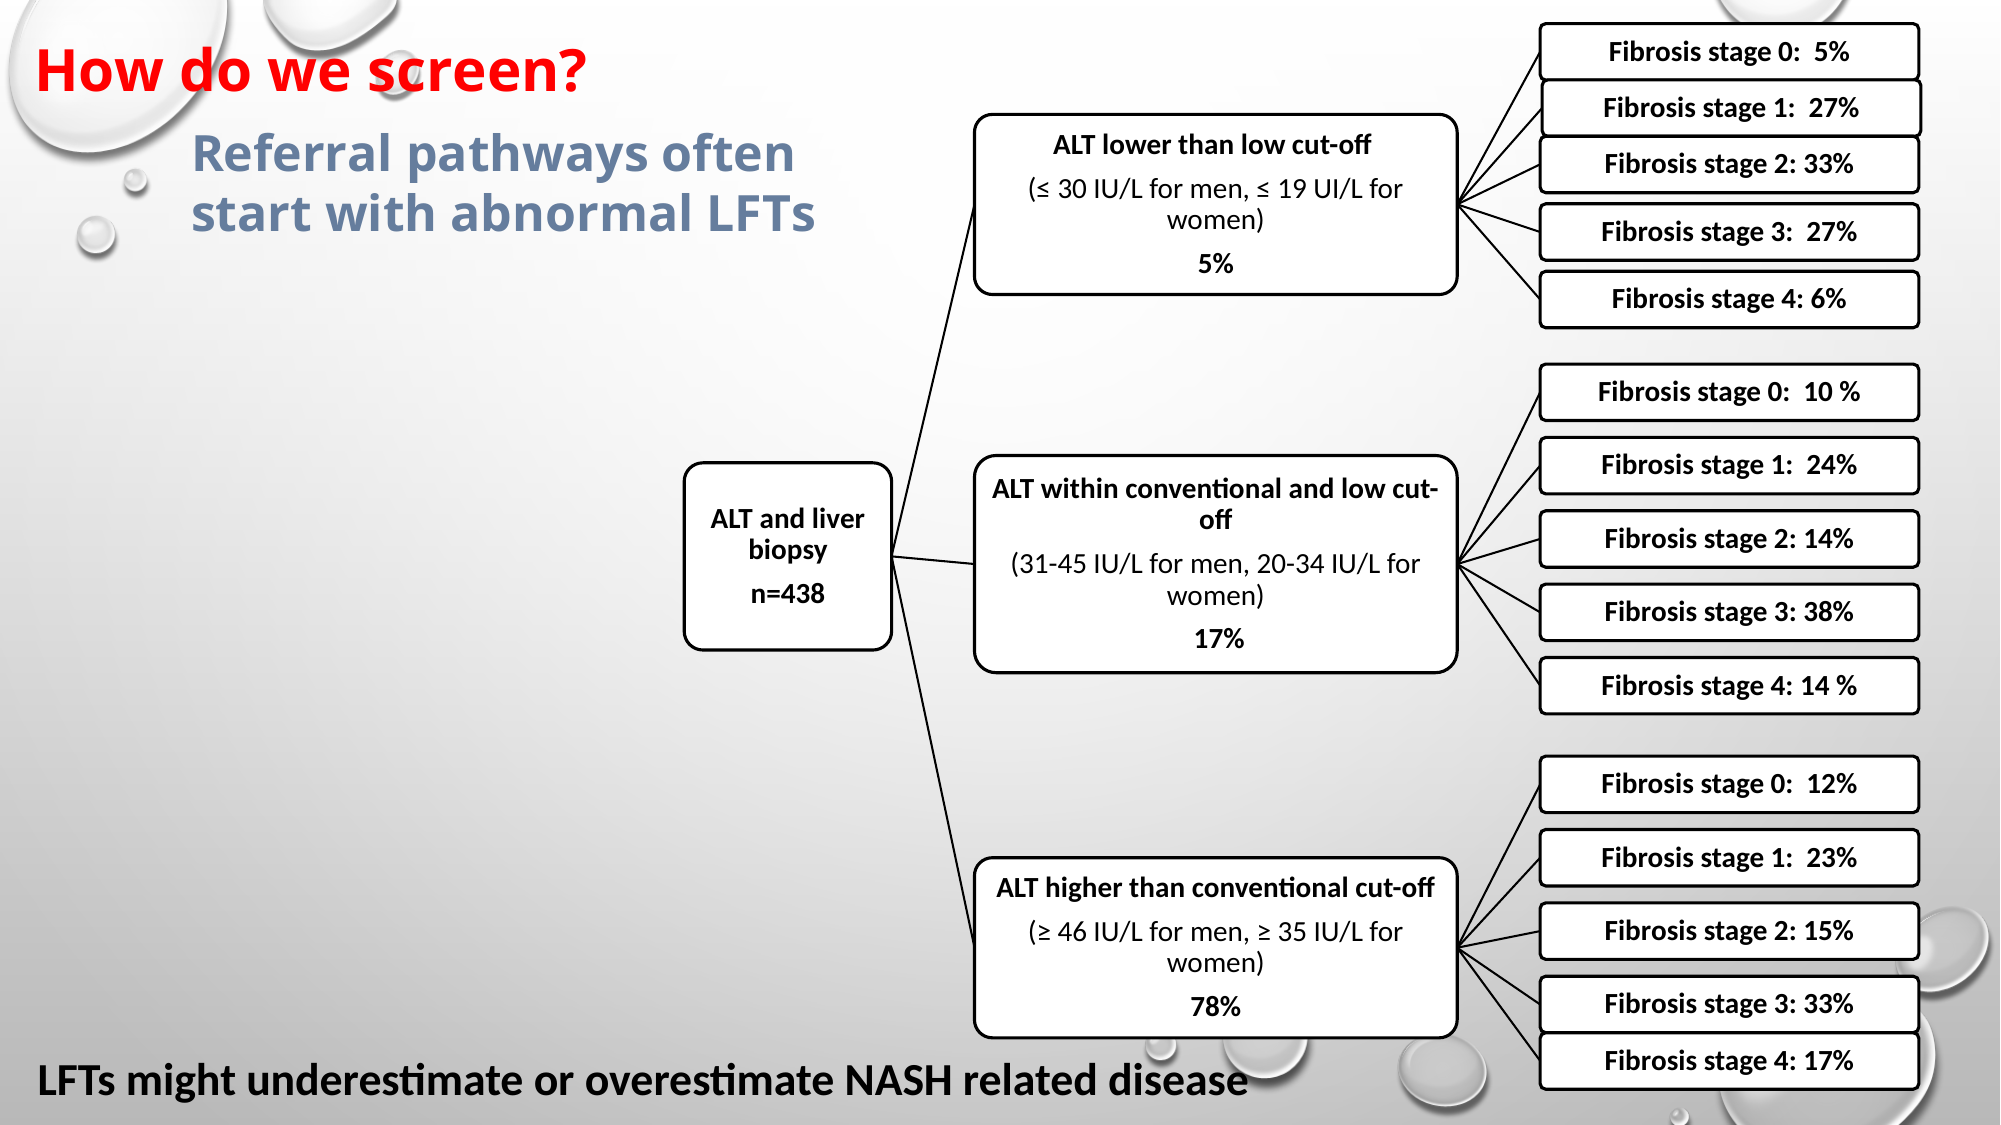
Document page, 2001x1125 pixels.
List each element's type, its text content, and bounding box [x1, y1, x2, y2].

text_box Fibrosis stage 4: 17% [1540, 1032, 1919, 1041]
text_box ALT within conventional and low cut-off (31-45 IU/L for men, 20-34 IU/L for women) 17% [974, 455, 1458, 673]
text_box Fibrosis stage 3: 27% [1540, 203, 1919, 261]
text_box Fibrosis stage 3: 33% [1540, 976, 1919, 1033]
text_box Fibrosis stage 1: 23% [1540, 829, 1919, 886]
text_box Fibrosis stage 0: 12% [1540, 756, 1919, 813]
text_box Fibrosis stage 3: 38% [1540, 584, 1919, 641]
text_box Fibrosis stage 2: 33% [1540, 136, 1919, 193]
text_box ALT and liver biopsy n=438 [684, 462, 892, 651]
text_box Fibrosis stage 2: 14% [1540, 510, 1919, 568]
text_box Fibrosis stage 1: 27% [1542, 79, 1921, 136]
text_box Fibrosis stage 1: 24% [1540, 437, 1919, 494]
text_box How do we screen? [19, 26, 603, 111]
text_box Fibrosis stage 4: 6% [1540, 271, 1919, 328]
text_box LFTs might underestimate or overestimate NASH related disease [22, 1041, 1962, 1113]
text_box Fibrosis stage 4: 14 % [1540, 657, 1919, 714]
text_box Fibrosis stage 2: 15% [1540, 902, 1919, 960]
text_box Fibrosis stage 0: 10 % [1540, 364, 1919, 421]
text_box Referral pathways often start with abnormal LFTs [176, 114, 922, 251]
text_box ALT higher than conventional cut-off (≥ 46 IU/L for men, ≥ 35 IU/L for women) 78% [974, 857, 1458, 1038]
text_box Fibrosis stage 0: 5% [1540, 23, 1919, 80]
text_box ALT lower than low cut-off (≤ 30 IU/L for men, ≤ 19 UI/L for women) 5% [974, 114, 1458, 295]
